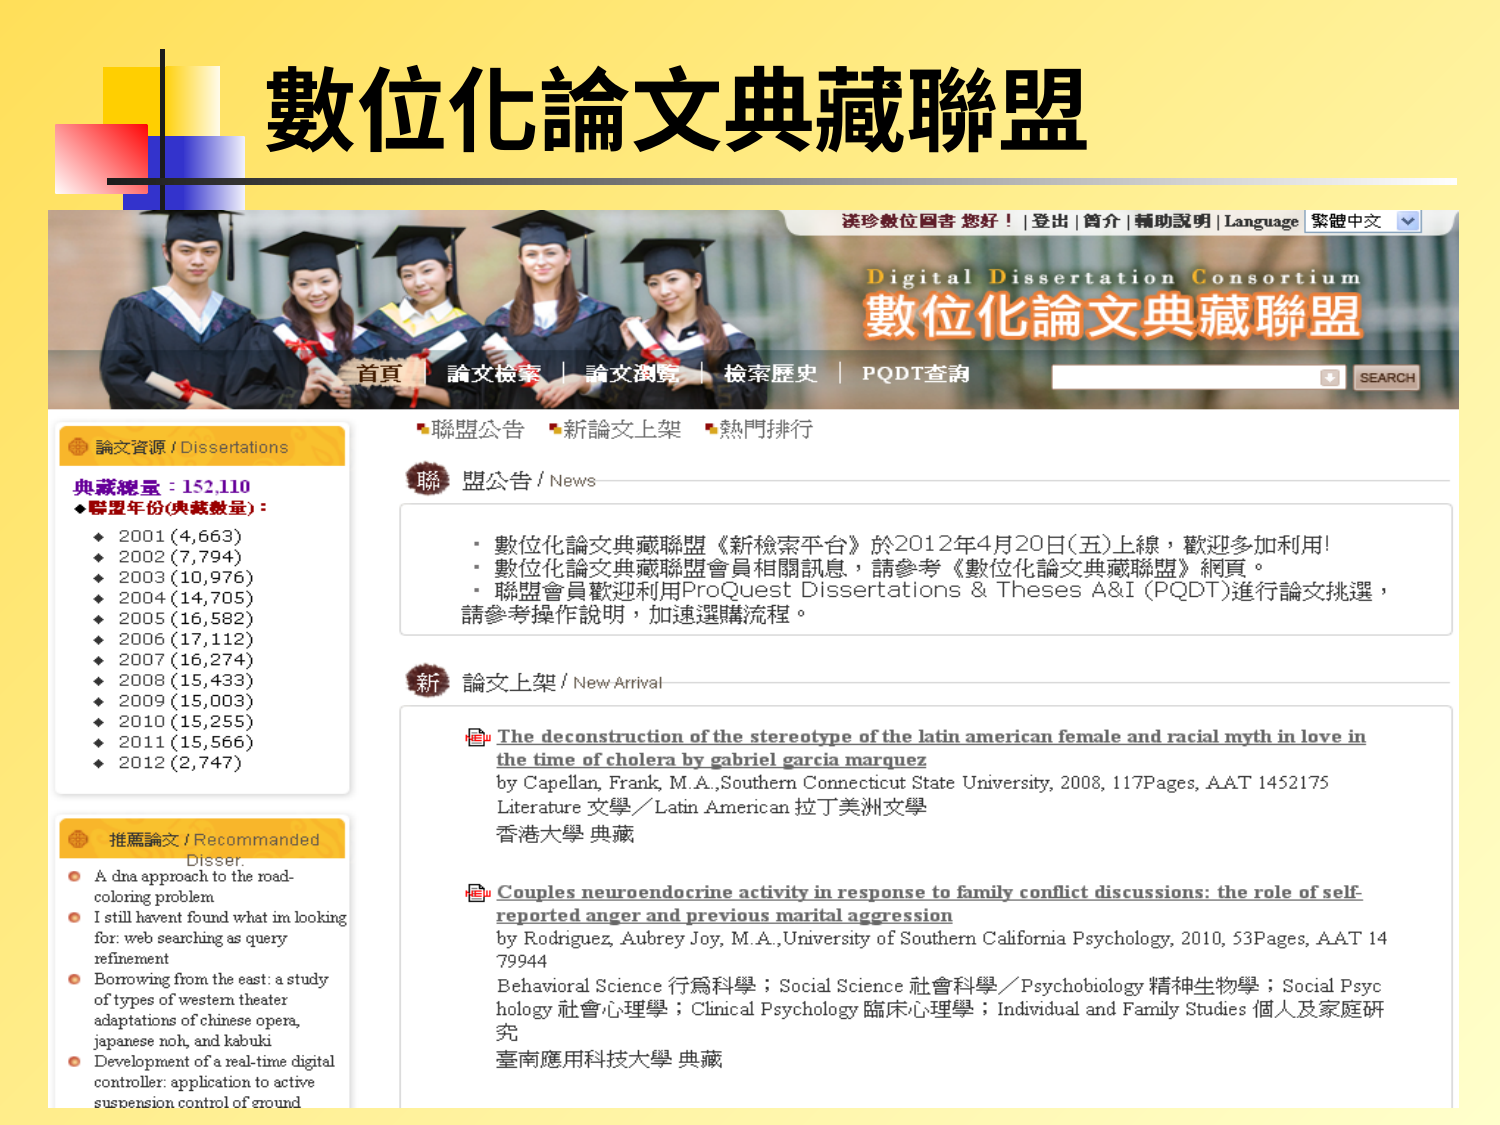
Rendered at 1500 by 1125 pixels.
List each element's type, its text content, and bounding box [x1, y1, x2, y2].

picture [48, 210, 1459, 1108]
text_box 數位化論文典藏聯盟 [249, 45, 1447, 171]
